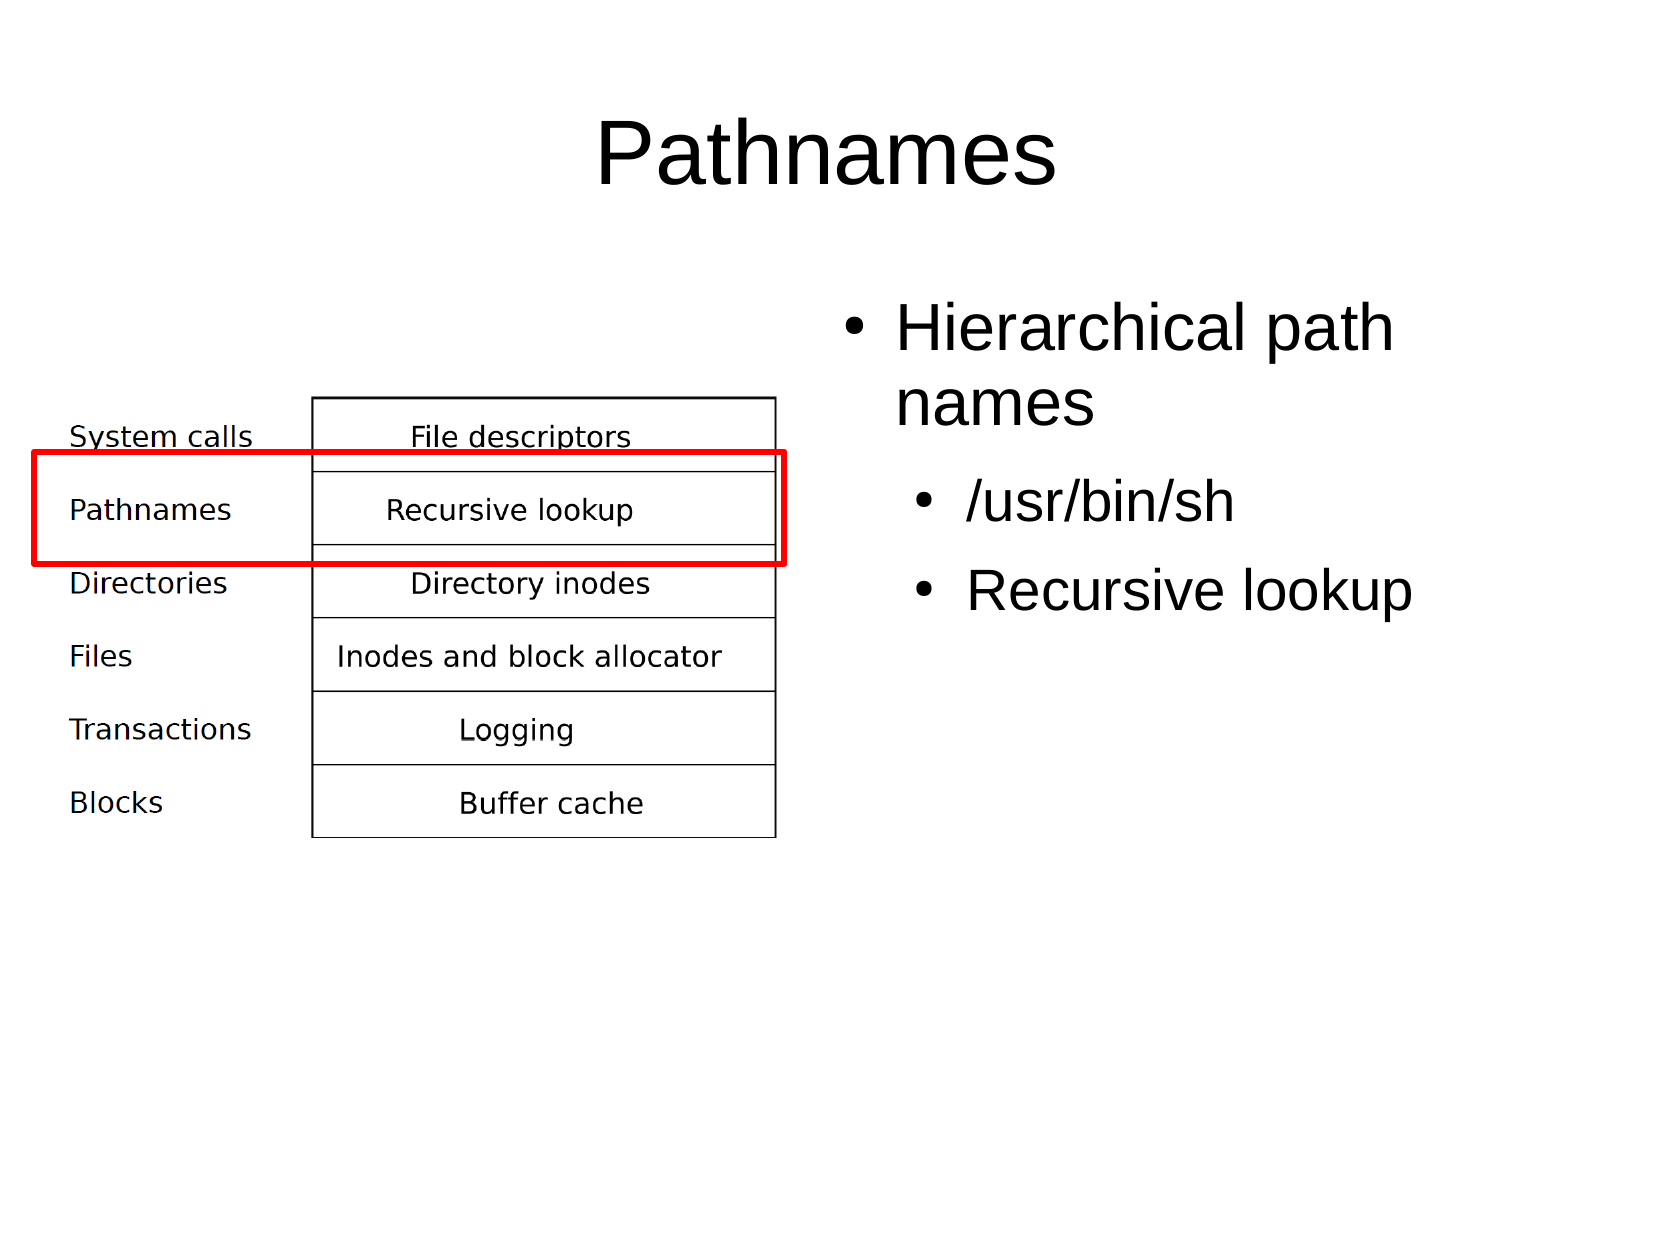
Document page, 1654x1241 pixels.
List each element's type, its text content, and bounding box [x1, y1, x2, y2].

list Hierarchical path names /usr/bin/sh Recursive lookup [825, 290, 1571, 1010]
picture [58, 455, 781, 561]
title Pathnames [82, 49, 1571, 257]
picture [58, 375, 788, 845]
